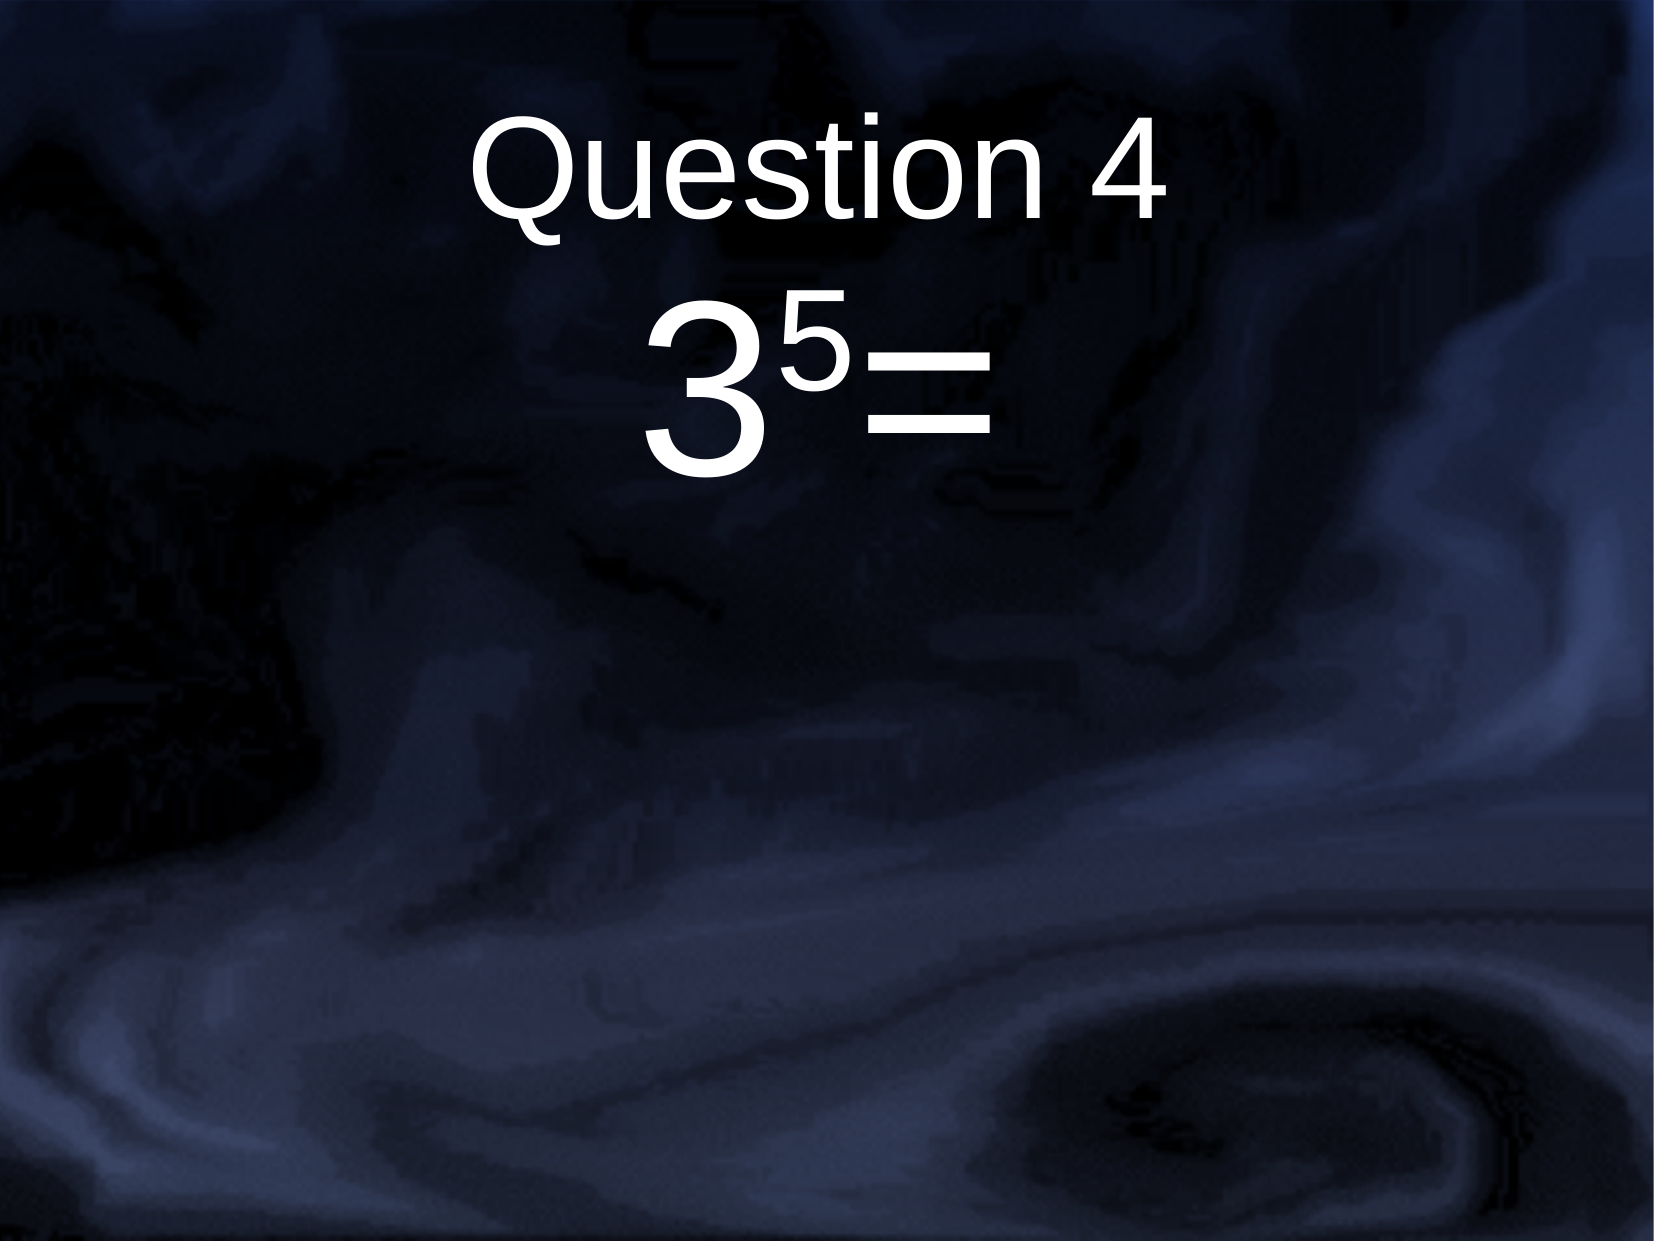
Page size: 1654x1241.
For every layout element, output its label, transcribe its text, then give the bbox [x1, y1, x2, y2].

subtitle Question 4 35= [75, 81, 1564, 534]
picture [0, 0, 1654, 1241]
